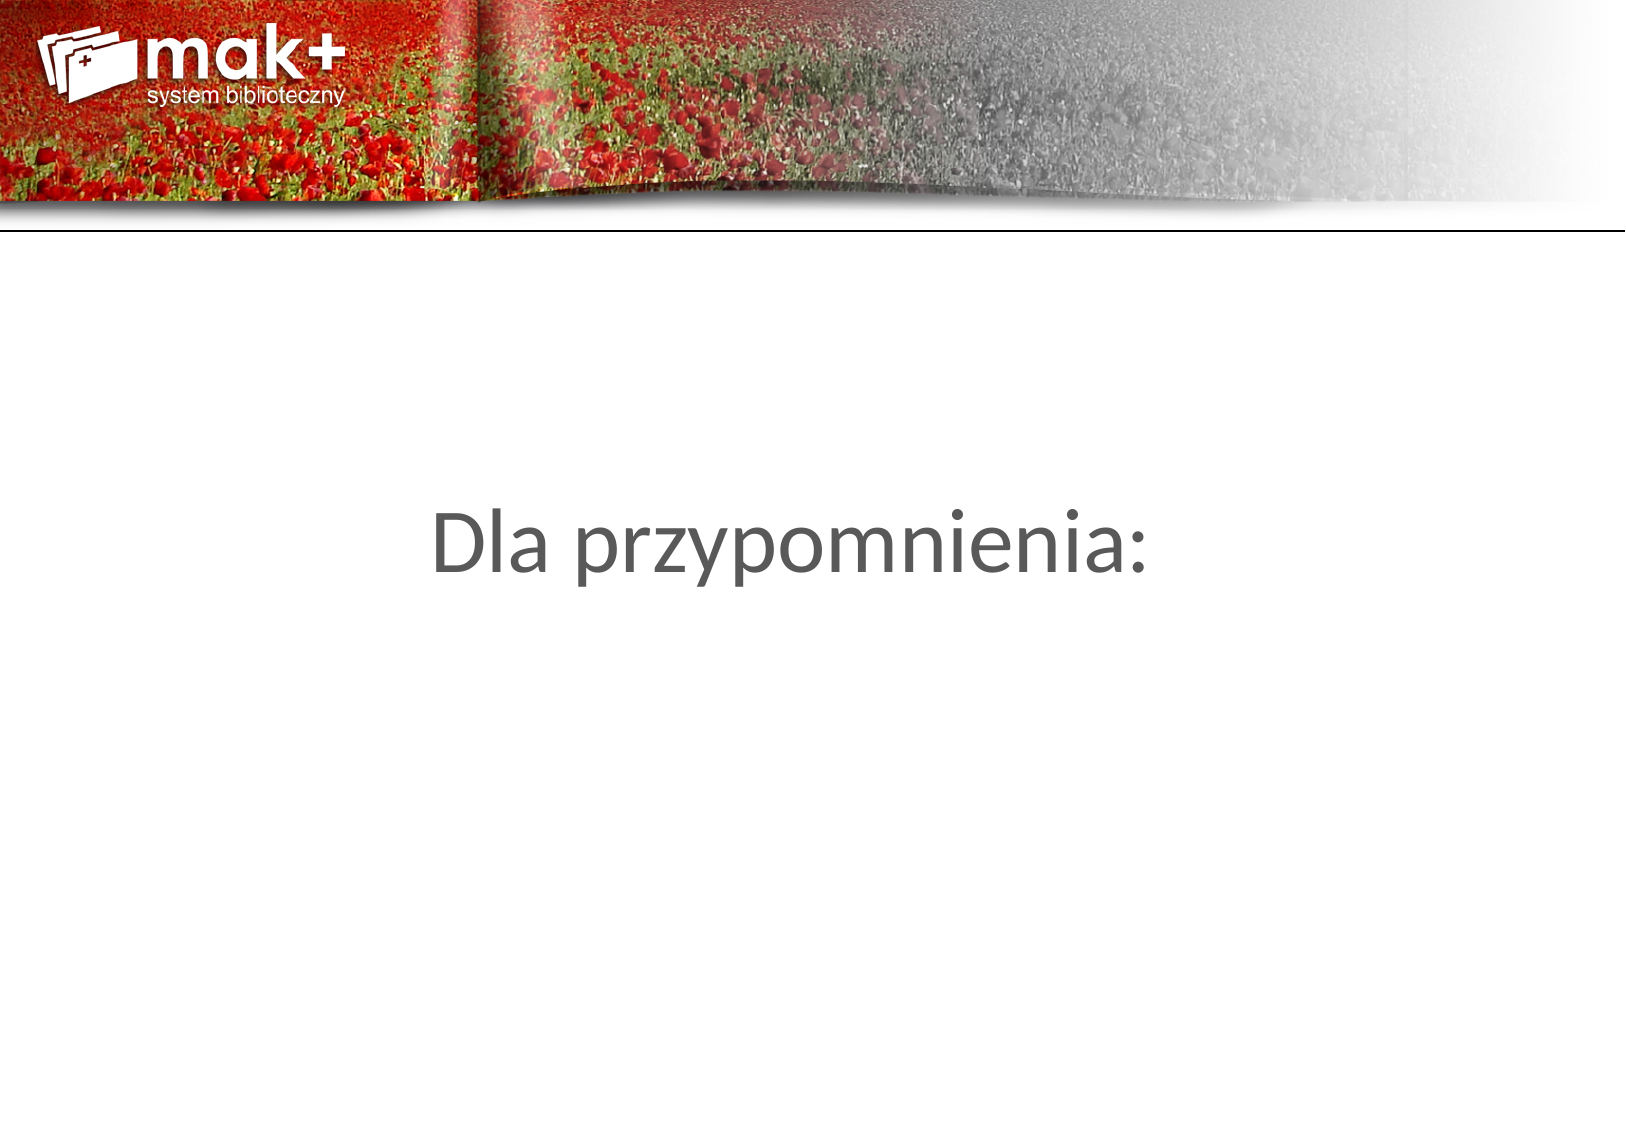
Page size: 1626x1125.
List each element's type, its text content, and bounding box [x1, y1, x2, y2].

text_box Dla przypomnienia: [15, 496, 1569, 623]
picture [0, 0, 1625, 231]
